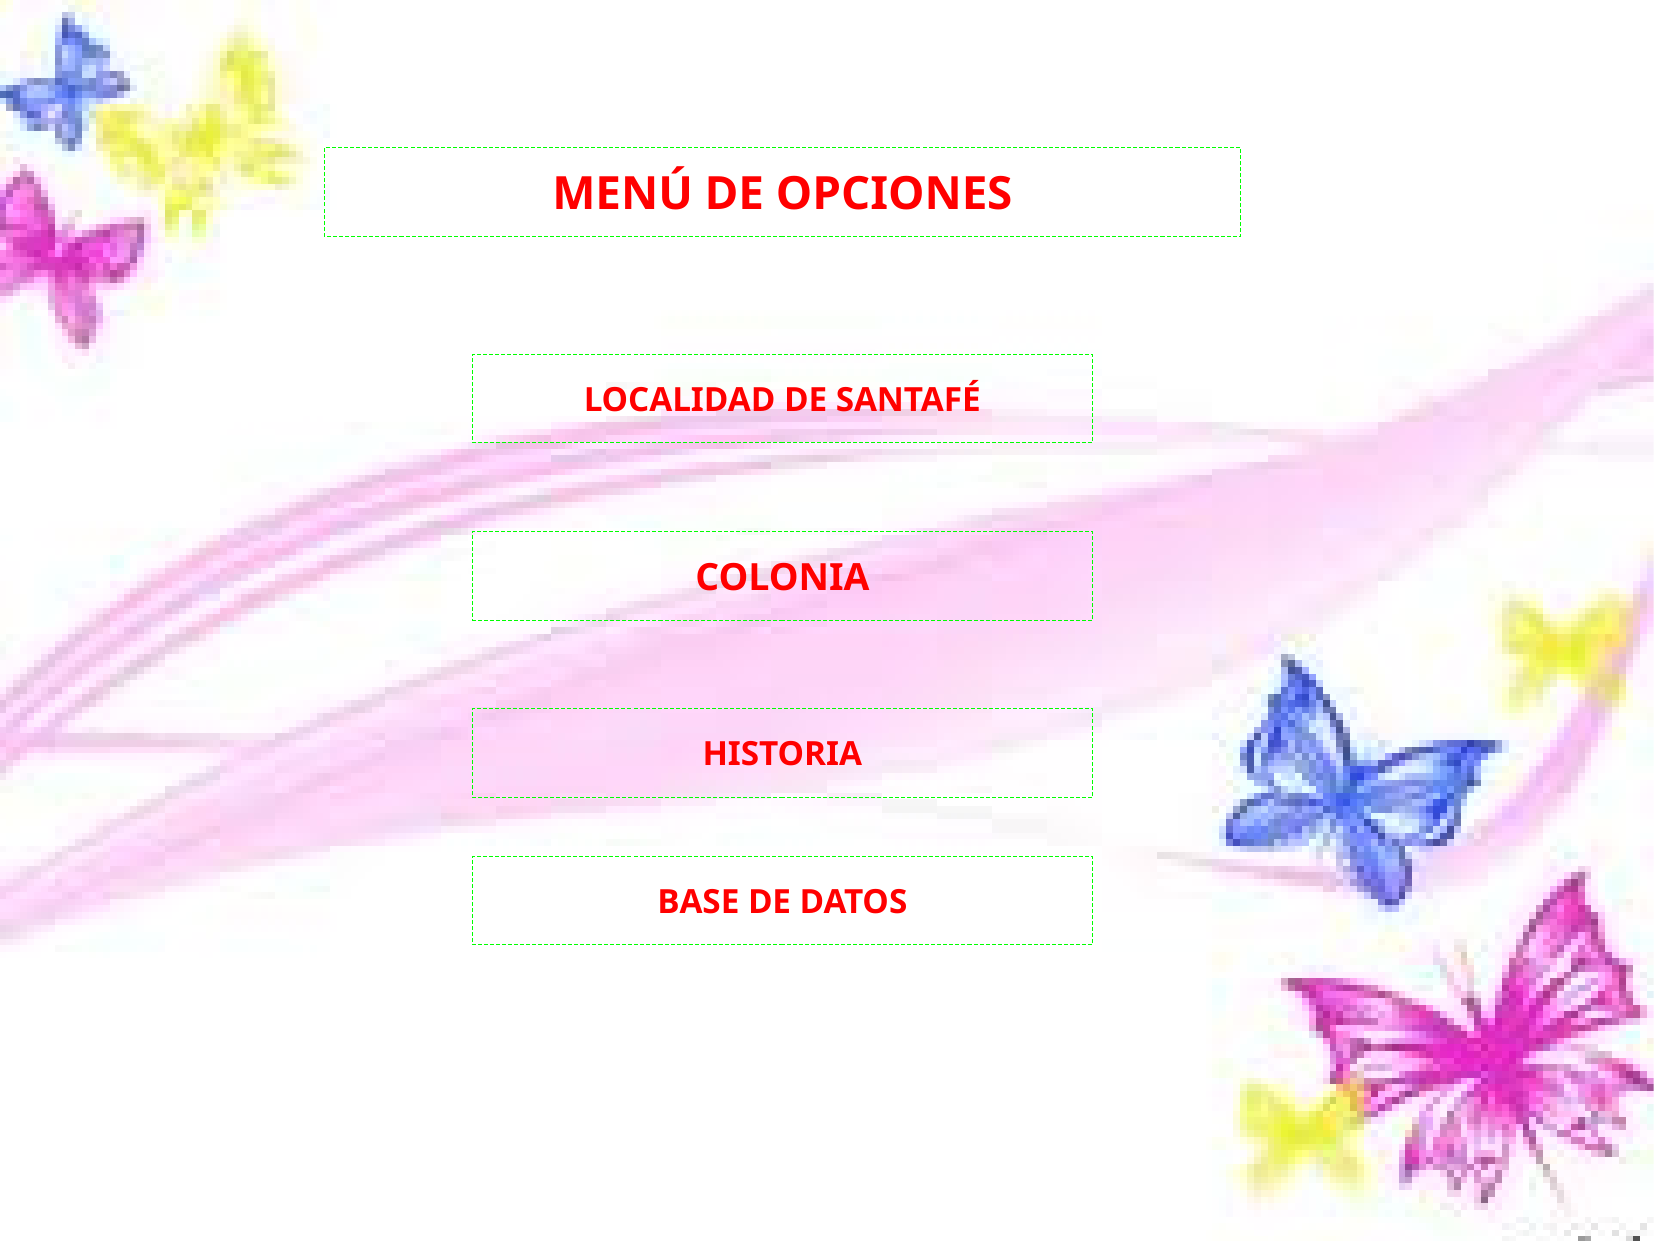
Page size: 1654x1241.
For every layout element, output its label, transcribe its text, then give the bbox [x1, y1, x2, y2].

text_box BASE DE DATOS [472, 856, 1093, 945]
text_box LOCALIDAD DE SANTAFÉ [472, 354, 1093, 443]
text_box HISTORIA [472, 708, 1093, 798]
picture [0, 0, 1654, 1241]
text_box COLONIA [472, 531, 1093, 621]
text_box MENÚ DE OPCIONES [324, 147, 1241, 237]
